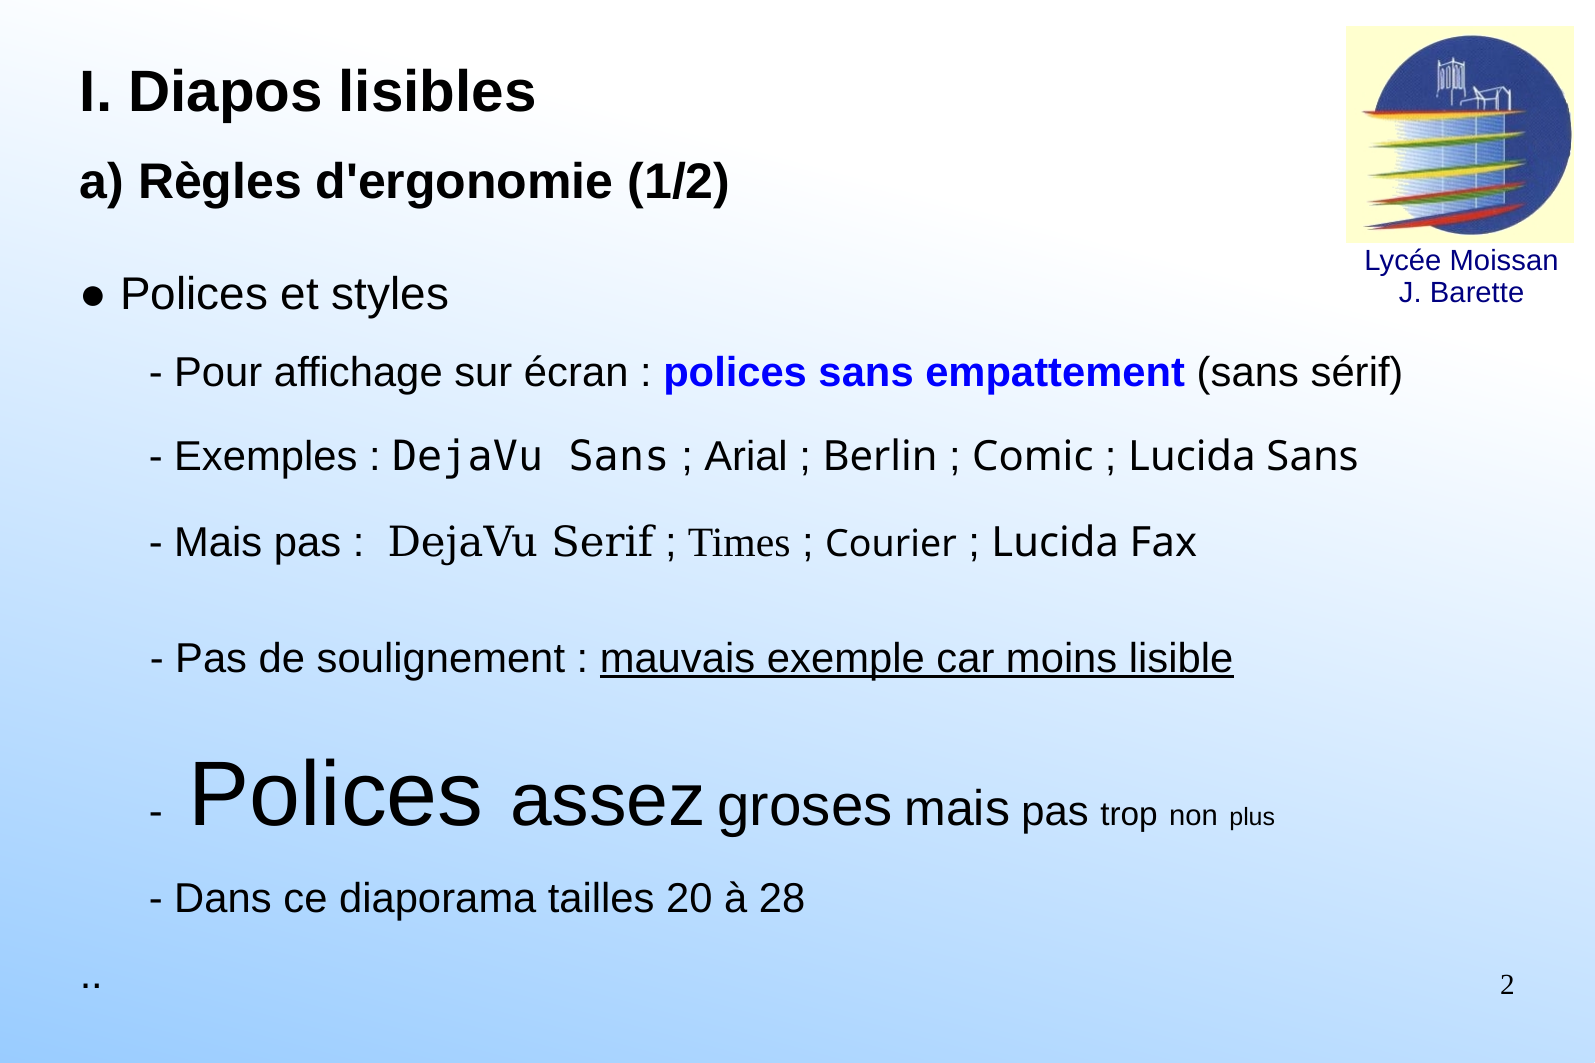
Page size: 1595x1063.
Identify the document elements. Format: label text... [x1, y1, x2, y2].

picture [1346, 26, 1574, 236]
text_box Lycée Moissan J. Barette [1328, 236, 1595, 325]
list I. Diapos lisibles a) Règles d'ergonomie (1/2) ● Polices et styles - Pour affichage sur écran : polices sans empattement (sans sérif) - Exemples : DejaVu Sans ; Arial ; Berlin ; Comic ; Lucida Sans - Mais pas : DejaVu Serif ; Times ; Courier ; Lucida Fax - Pas de soulignement : mauvais exemple car moins lisible - Polices assez groses mais pas trop non plus - Dans ce diaporama tailles 20 à 28 .. [79, 59, 1515, 1034]
